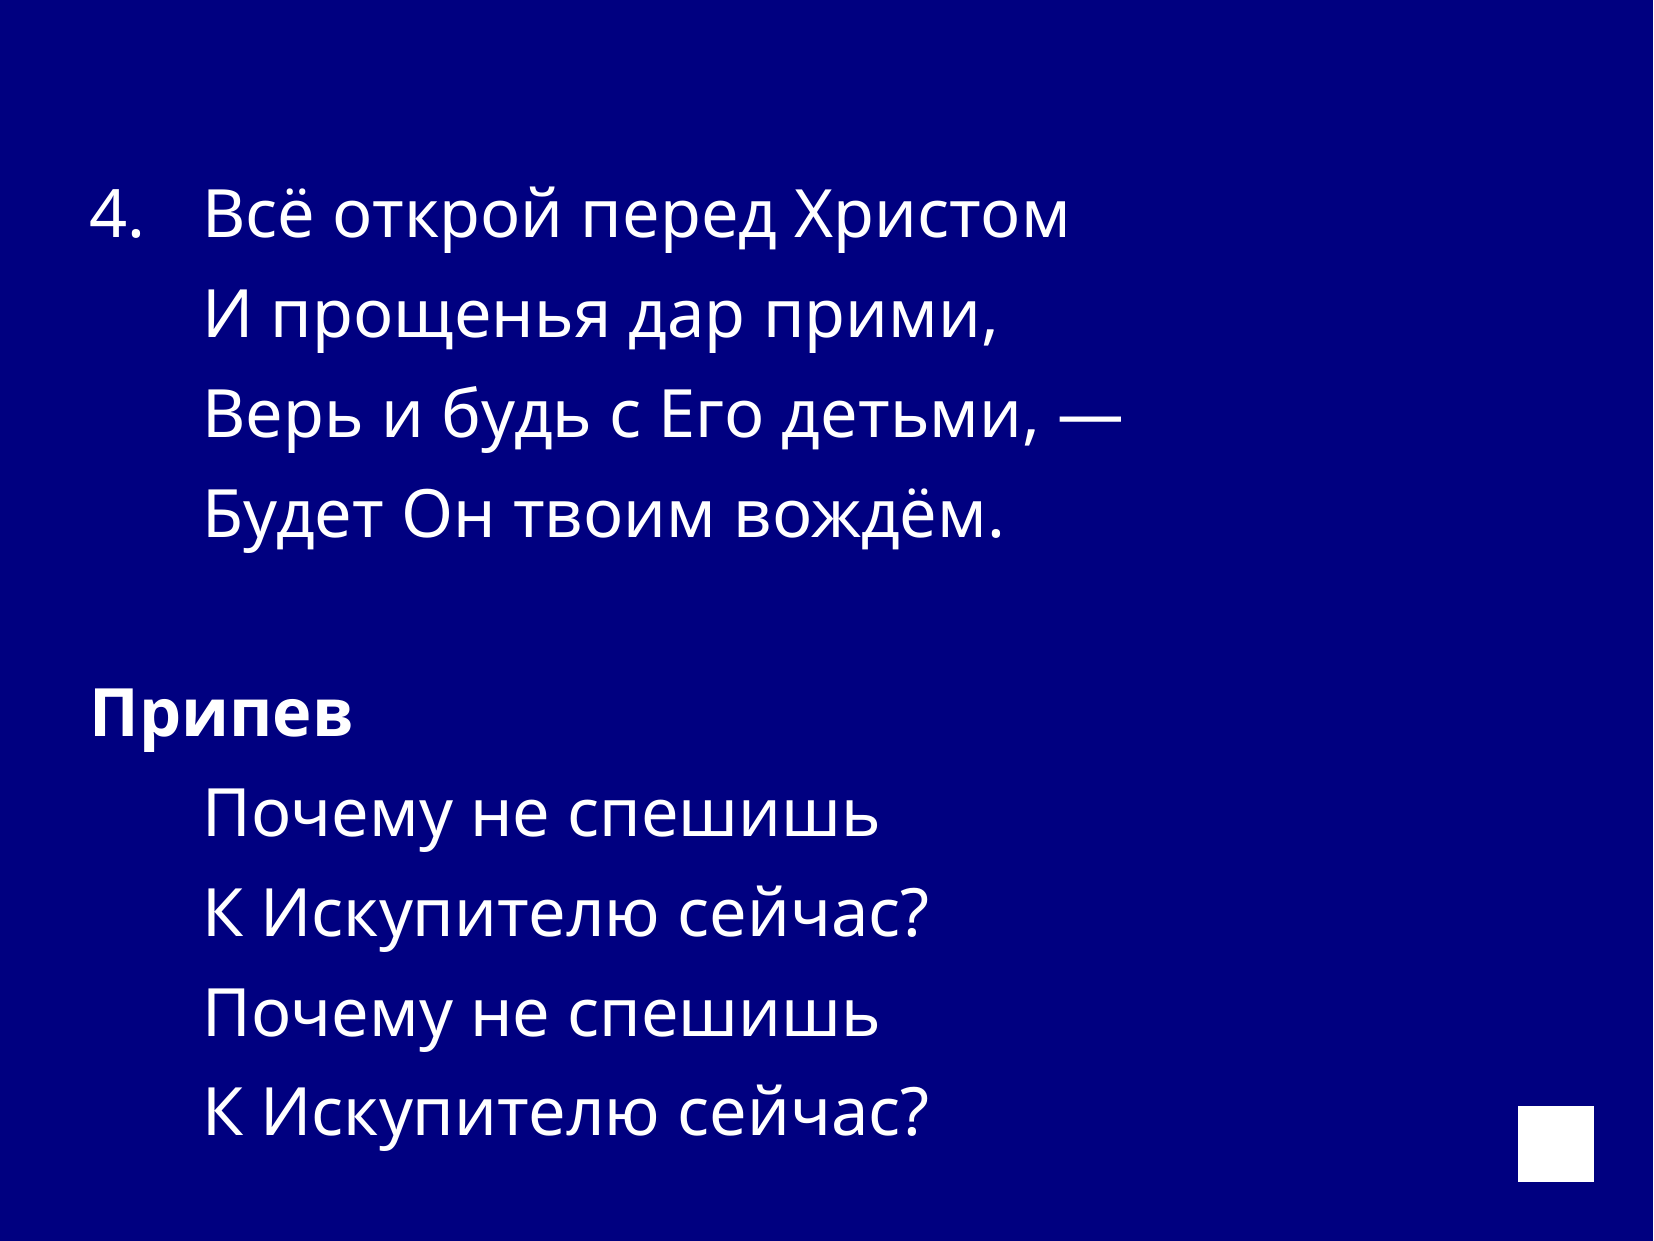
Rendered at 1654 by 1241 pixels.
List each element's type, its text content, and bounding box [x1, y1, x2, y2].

text_box 4. Всё открой перед Христом И прощенья дар прими, Верь и будь с Его детьми, — Будет Он твоим вождём. Припев Почему не спешишь К Искупителю сейчас? Почему не спешишь К Искупителю сейчас? [75, 150, 1576, 1163]
text_box [1518, 1106, 1594, 1182]
